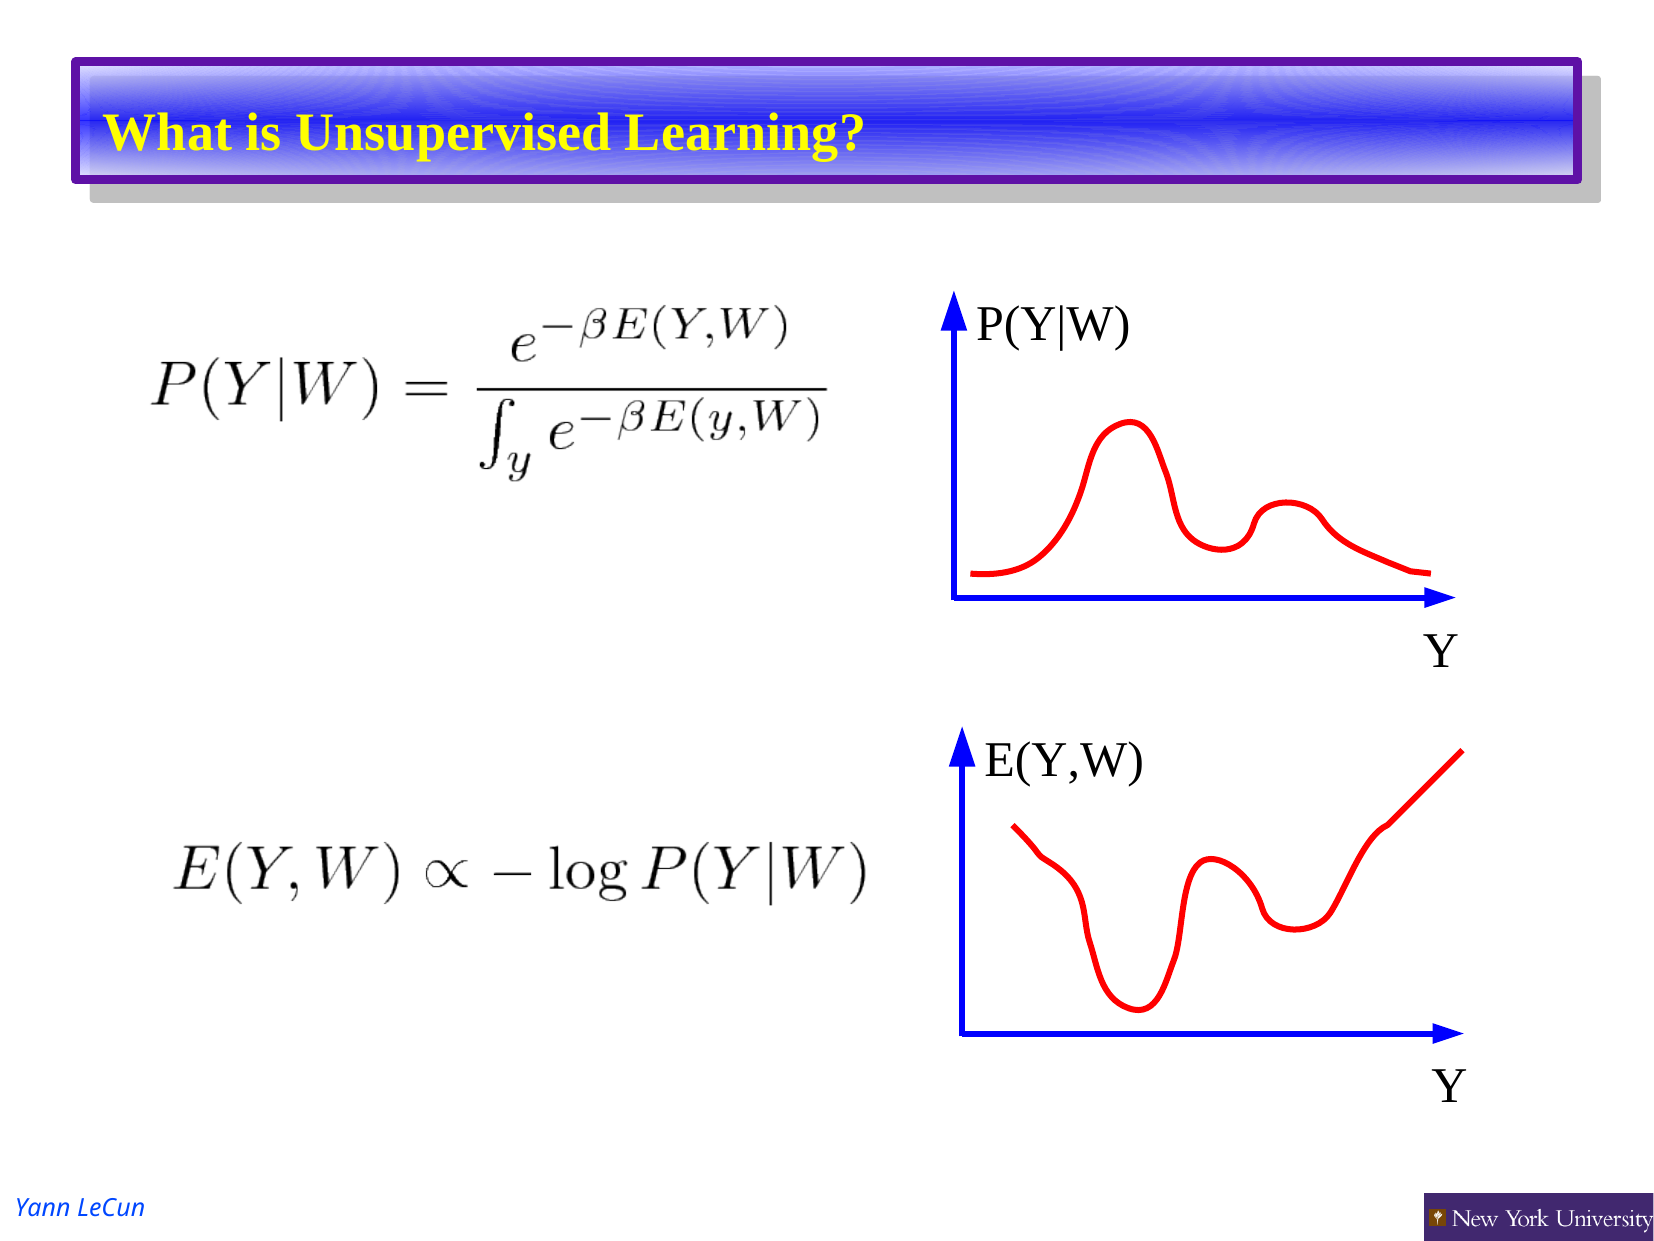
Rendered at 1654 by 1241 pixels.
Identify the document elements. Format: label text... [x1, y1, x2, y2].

text_box Y [1419, 619, 1463, 695]
title What is Unsupervised Learning? [75, 61, 1578, 180]
picture [167, 836, 872, 912]
text_box P(Y|W) [973, 293, 1134, 369]
text_box Y [1428, 1055, 1471, 1131]
picture [144, 299, 834, 488]
text_box E(Y,W) [981, 729, 1148, 805]
picture [1424, 1193, 1654, 1241]
